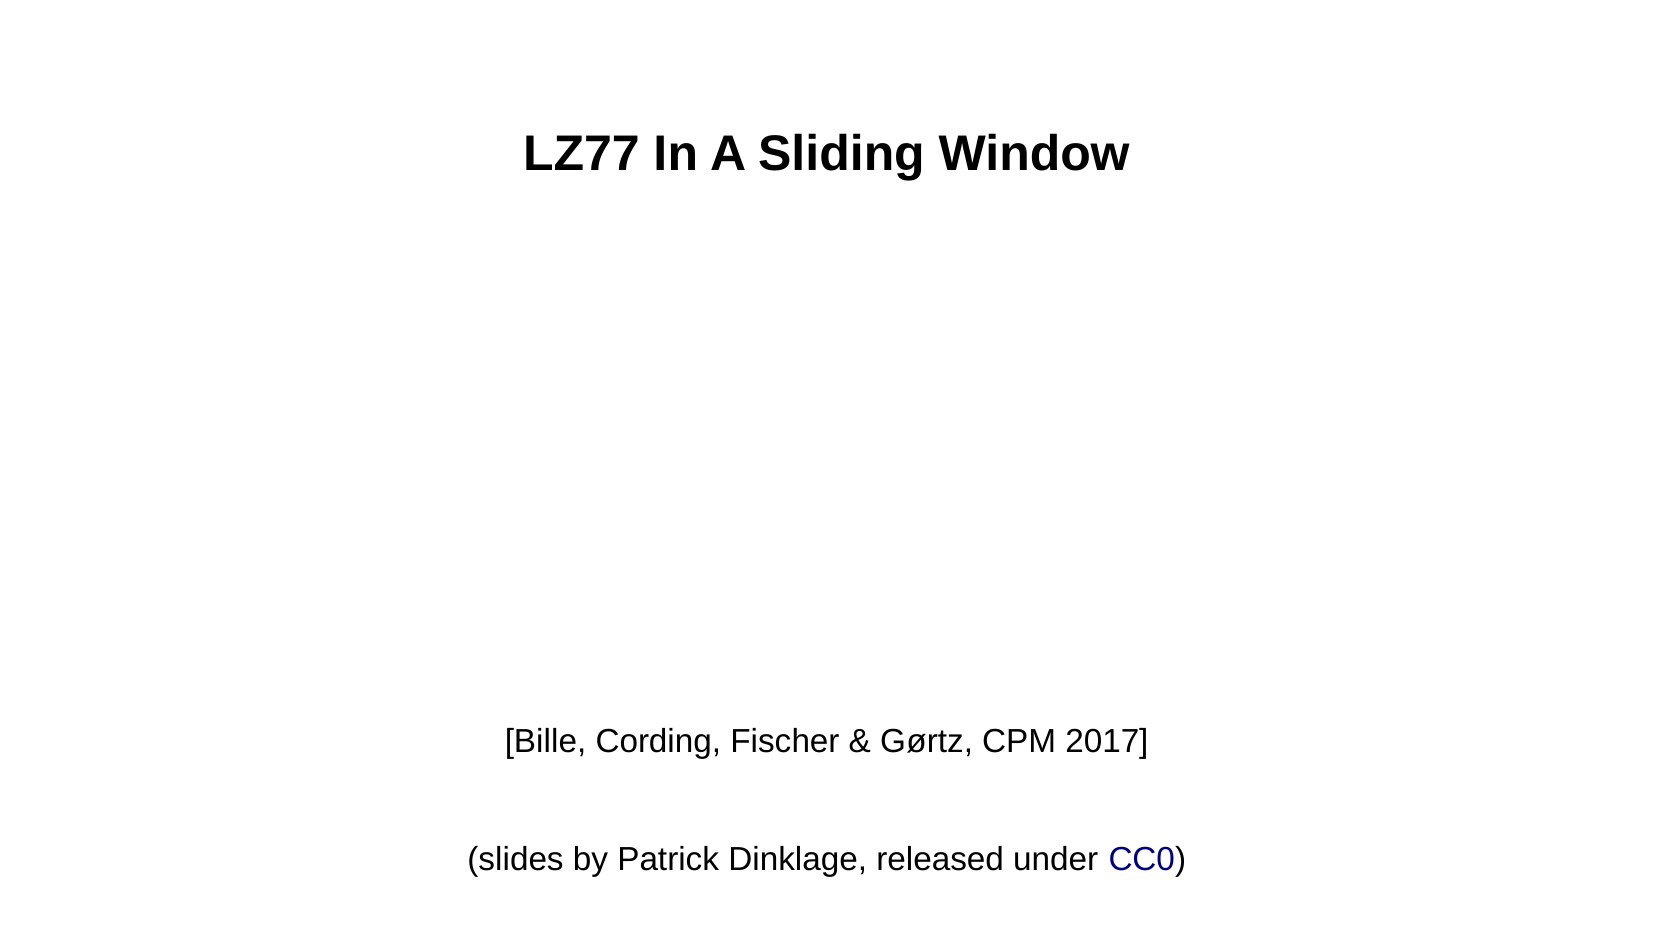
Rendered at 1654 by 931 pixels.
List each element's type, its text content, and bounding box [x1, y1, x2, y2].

text_box [Bille, Cording, Fischer & Gørtz, CPM 2017] [243, 677, 1410, 804]
text_box LZ77 In A Sliding Window [259, 118, 1394, 245]
text_box (slides by Patrick Dinklage, released under CC0) [452, 832, 1201, 885]
